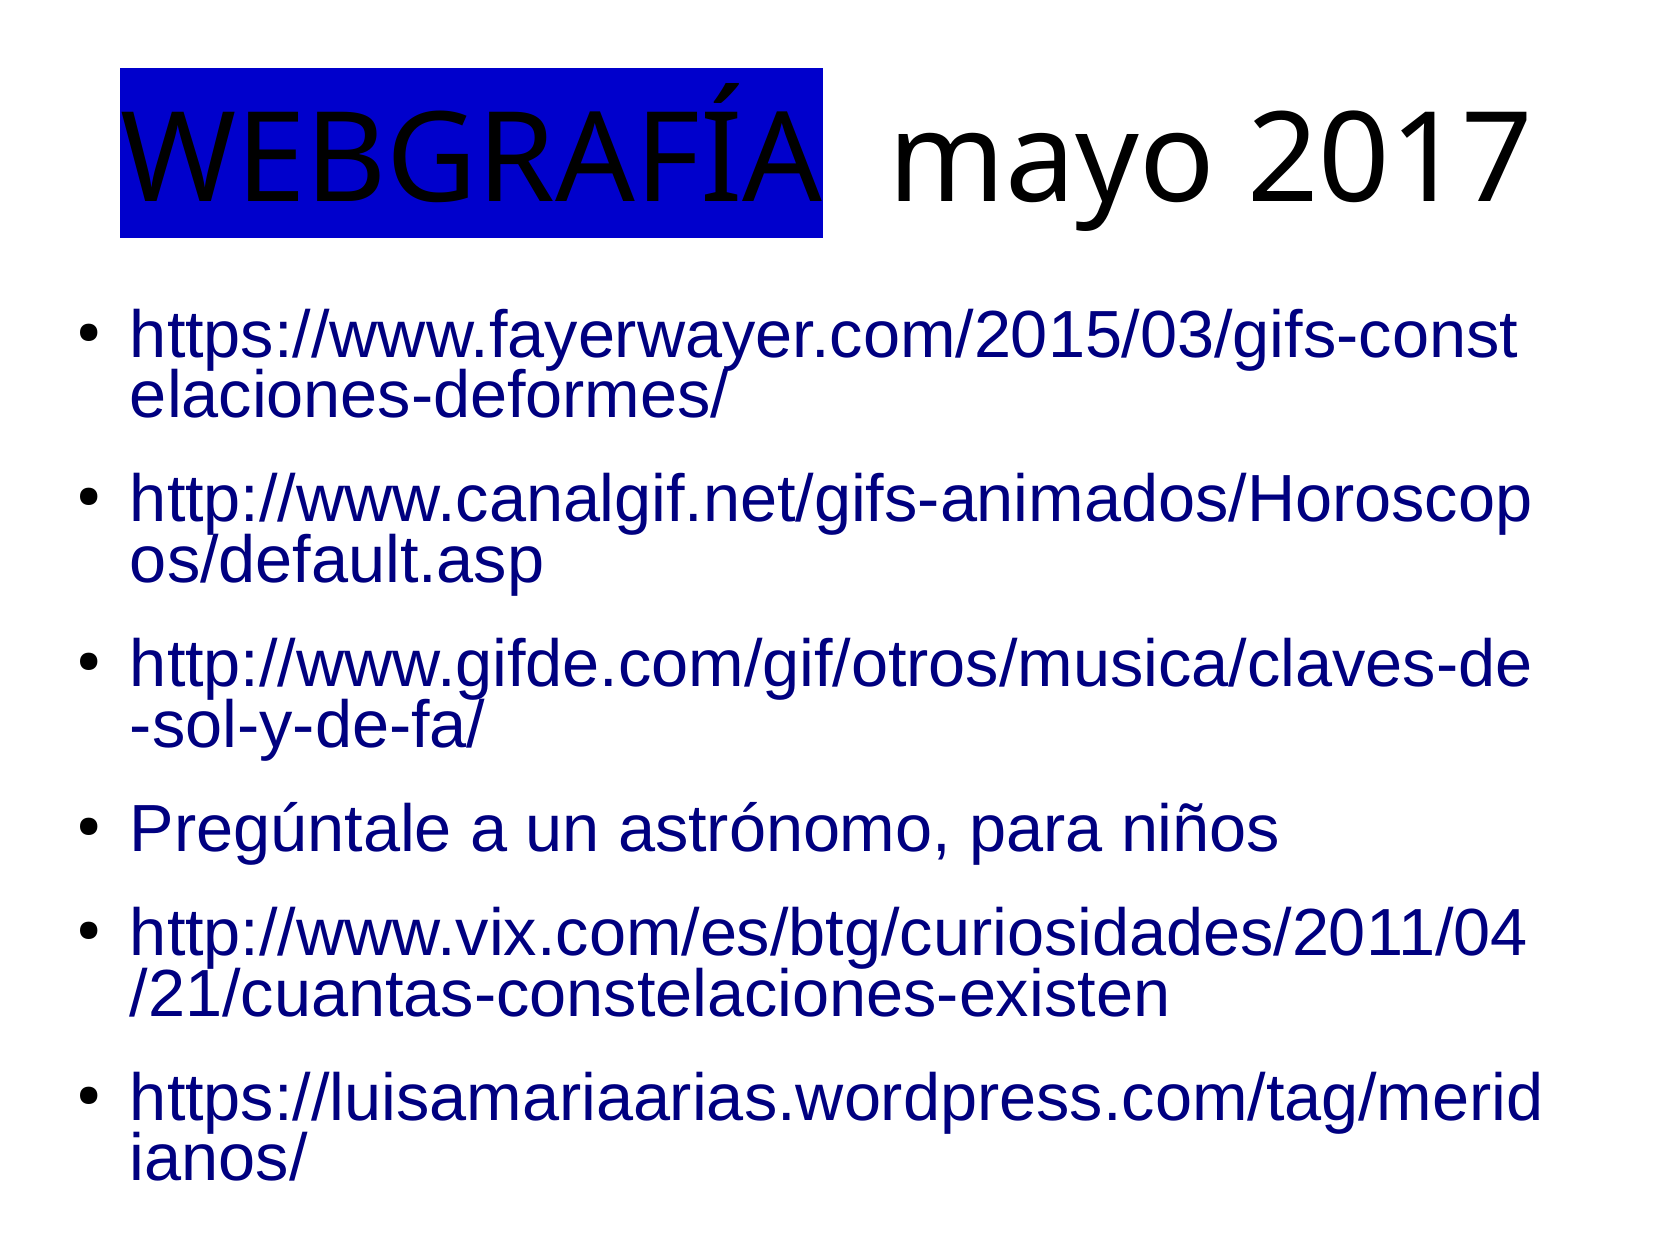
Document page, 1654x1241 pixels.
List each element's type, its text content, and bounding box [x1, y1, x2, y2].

list https://www.fayerwayer.com/2015/03/gifs-constelaciones-deformes/ http://www.canalgif.net/gifs-animados/Horoscopos/default.asp http://www.gifde.com/gif/otros/musica/claves-de-sol-y-de-fa/ Pregúntale a un astrónomo, para niños http://www.vix.com/es/btg/curiosidades/2011/04/21/cuantas-constelaciones-existen https://luisamariaarias.wordpress.com/tag/meridianos/ [59, 296, 1548, 1016]
title WEBGRAFÍA mayo 2017 [82, 47, 1571, 259]
